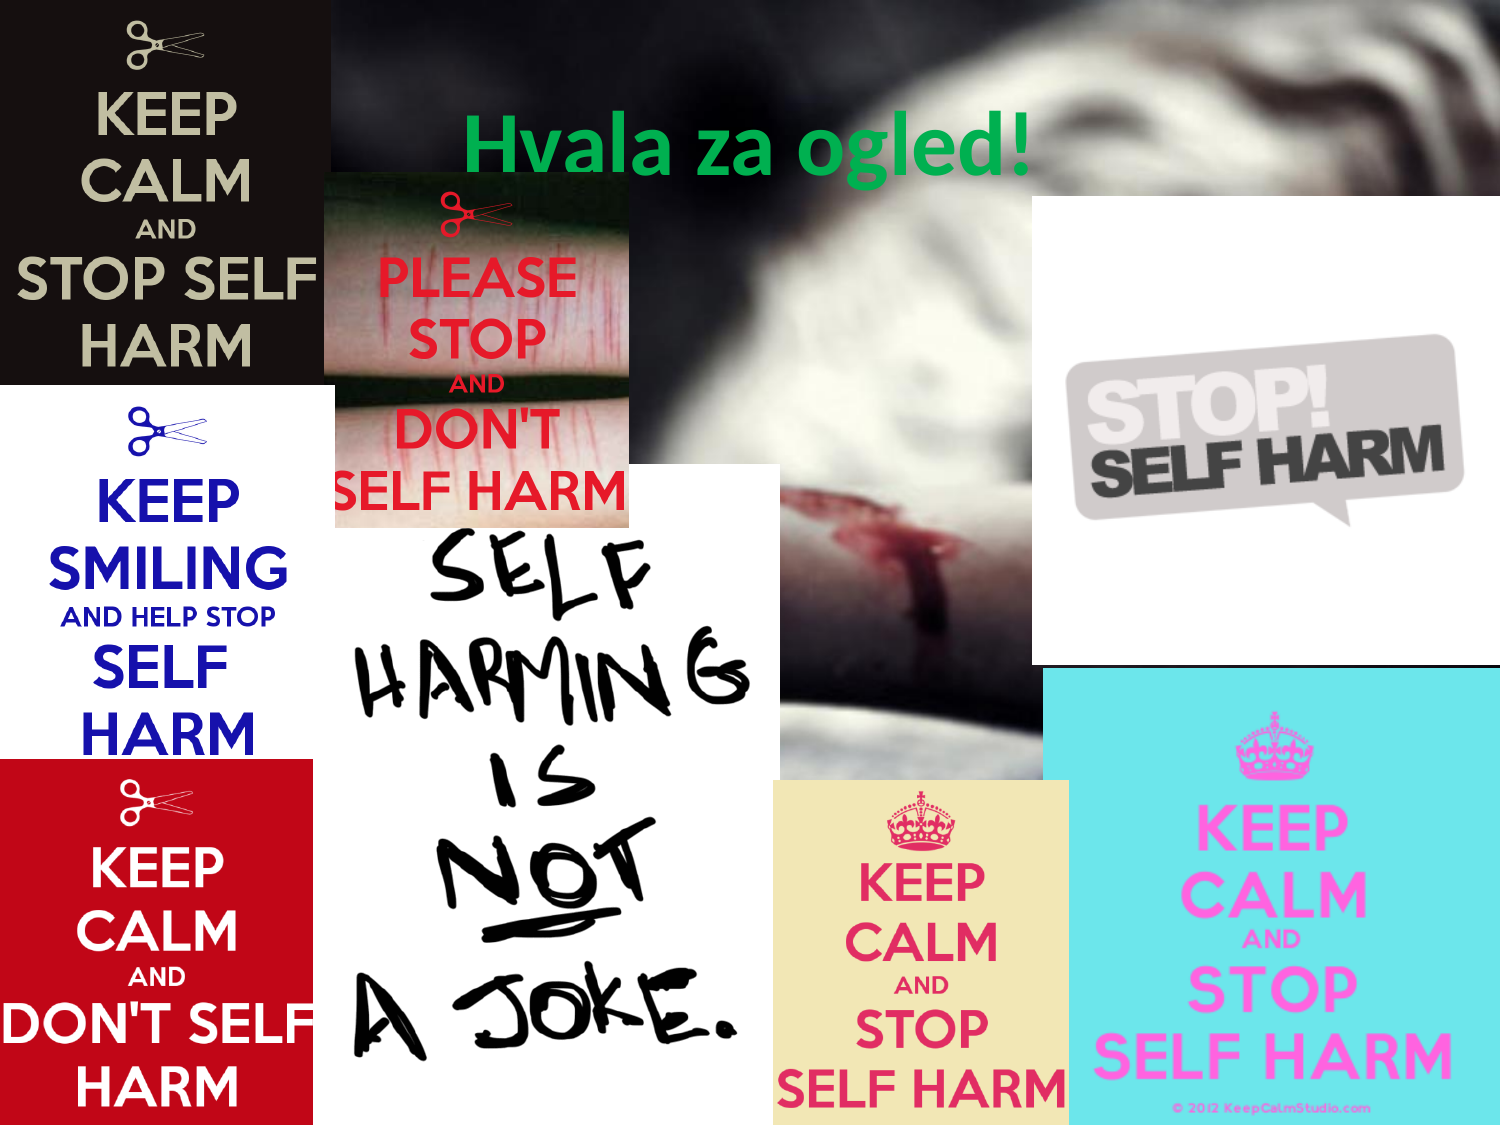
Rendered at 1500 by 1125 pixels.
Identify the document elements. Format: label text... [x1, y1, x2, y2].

picture [0, 0, 1500, 1125]
title Hvala za ogled! [331, 45, 1425, 233]
